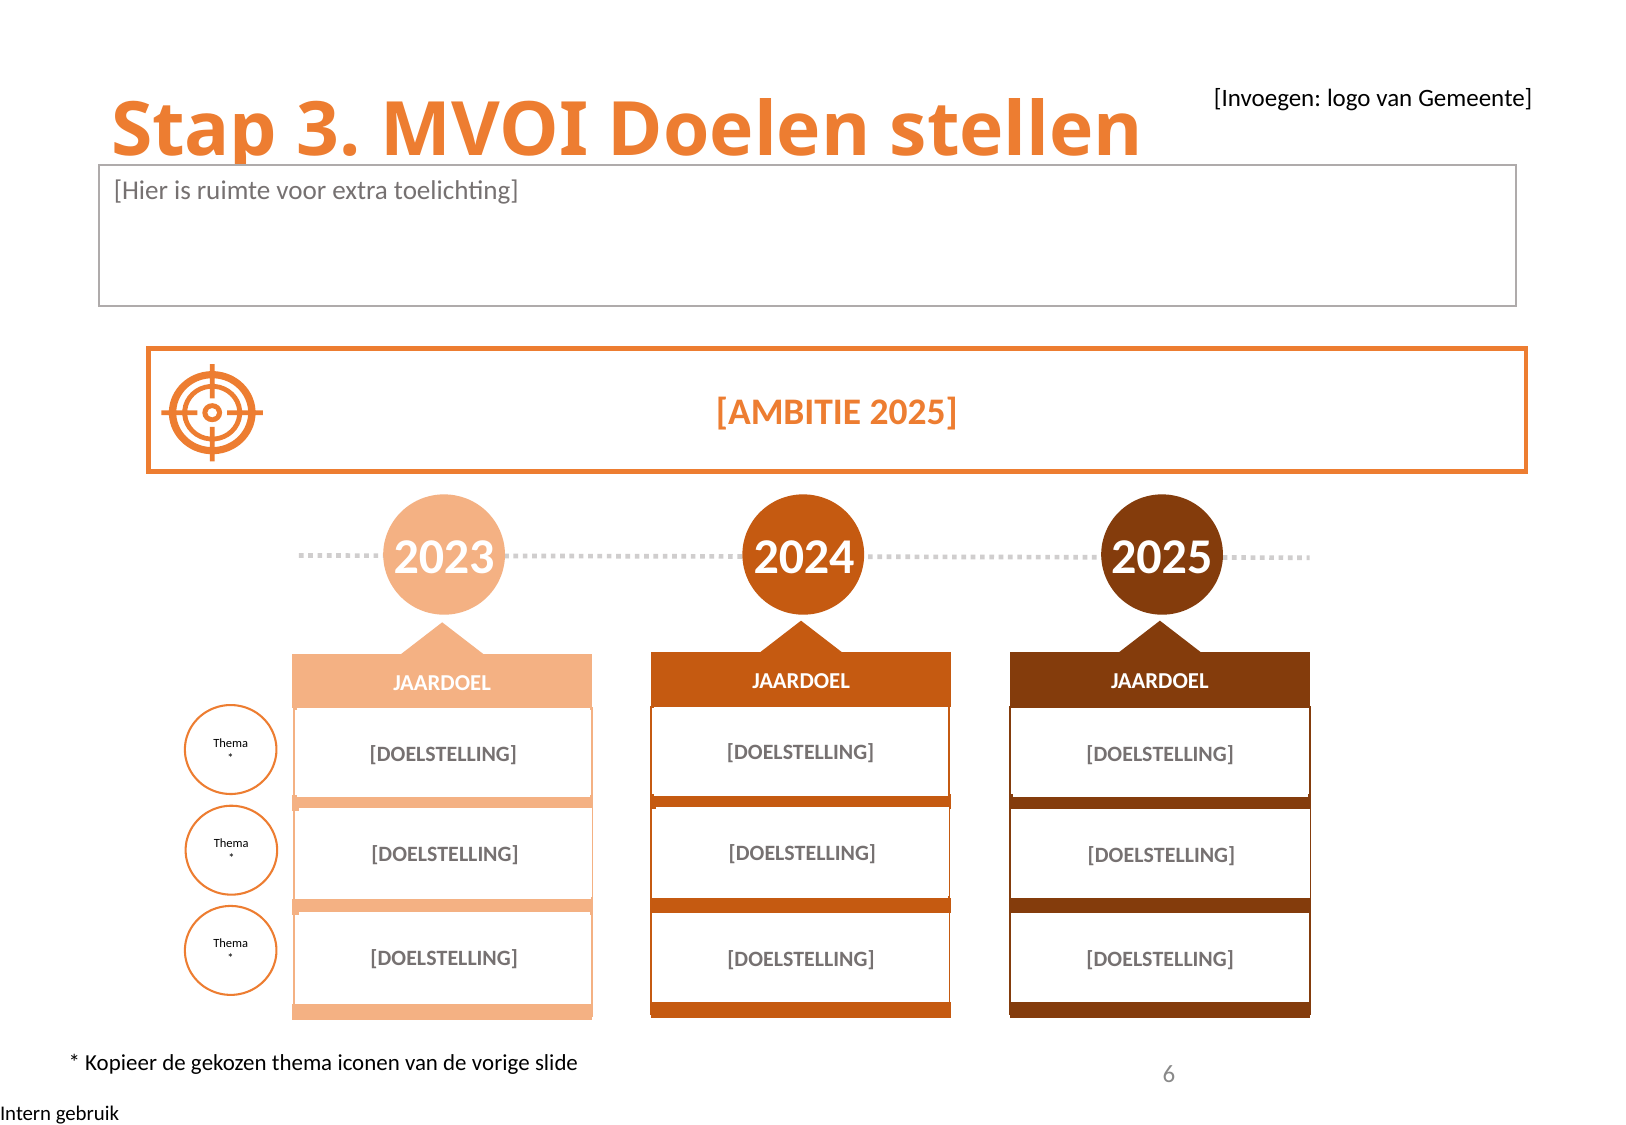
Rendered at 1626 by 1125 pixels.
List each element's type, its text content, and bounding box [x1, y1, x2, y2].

text_box [759, 620, 843, 653]
text_box [DOELSTELLING] [654, 707, 948, 796]
text_box 2024 [739, 516, 870, 591]
text_box [651, 898, 951, 913]
text_box [1010, 794, 1310, 809]
text_box [756, 494, 851, 516]
text_box [292, 899, 592, 915]
text_box [1010, 1002, 1310, 1018]
text_box [AMBITIE 2025] [148, 349, 1526, 471]
text_box [1115, 494, 1209, 516]
text_box Thema* [184, 905, 277, 995]
text_box JAARDOEL [292, 654, 592, 708]
text_box [1010, 898, 1310, 913]
text_box Stap 3. MVOI Doelen stellen [98, 28, 1613, 179]
text_box [DOELSTELLING] [299, 912, 590, 1001]
text_box JAARDOEL [1010, 652, 1310, 706]
text_box JAARDOEL [651, 652, 951, 707]
text_box 2023 [379, 516, 510, 591]
text_box [DOELSTELLING] [1014, 809, 1310, 898]
text_box [651, 1002, 951, 1018]
text_box [DOELSTELLING] [653, 913, 949, 1002]
text_box [651, 794, 951, 809]
text_box Thema* [184, 705, 277, 794]
text_box [292, 795, 592, 811]
text_box [DOELSTELLING] [656, 807, 949, 896]
text_box [400, 622, 484, 655]
text_box [Invoegen: logo van Gemeente] [1191, 44, 1556, 150]
text_box [DOELSTELLING] [1013, 708, 1308, 797]
text_box [754, 591, 852, 615]
text_box [Hier is ruimte voor extra toelichting] [99, 165, 1516, 306]
text_box [DOELSTELLING] [299, 808, 592, 897]
text_box Thema* [185, 805, 278, 895]
text_box [397, 494, 491, 516]
text_box * Kopieer de gekozen thema iconen van de vorige slide [53, 1040, 1168, 1084]
text_box [1118, 620, 1202, 653]
text_box 6 [1147, 1042, 1514, 1103]
text_box [DOELSTELLING] [297, 708, 590, 797]
picture [152, 355, 273, 471]
text_box [395, 591, 493, 615]
text_box 2025 [1096, 516, 1227, 591]
text_box [1113, 591, 1211, 615]
text_box [DOELSTELLING] [1013, 913, 1308, 1002]
text_box [292, 1004, 592, 1020]
